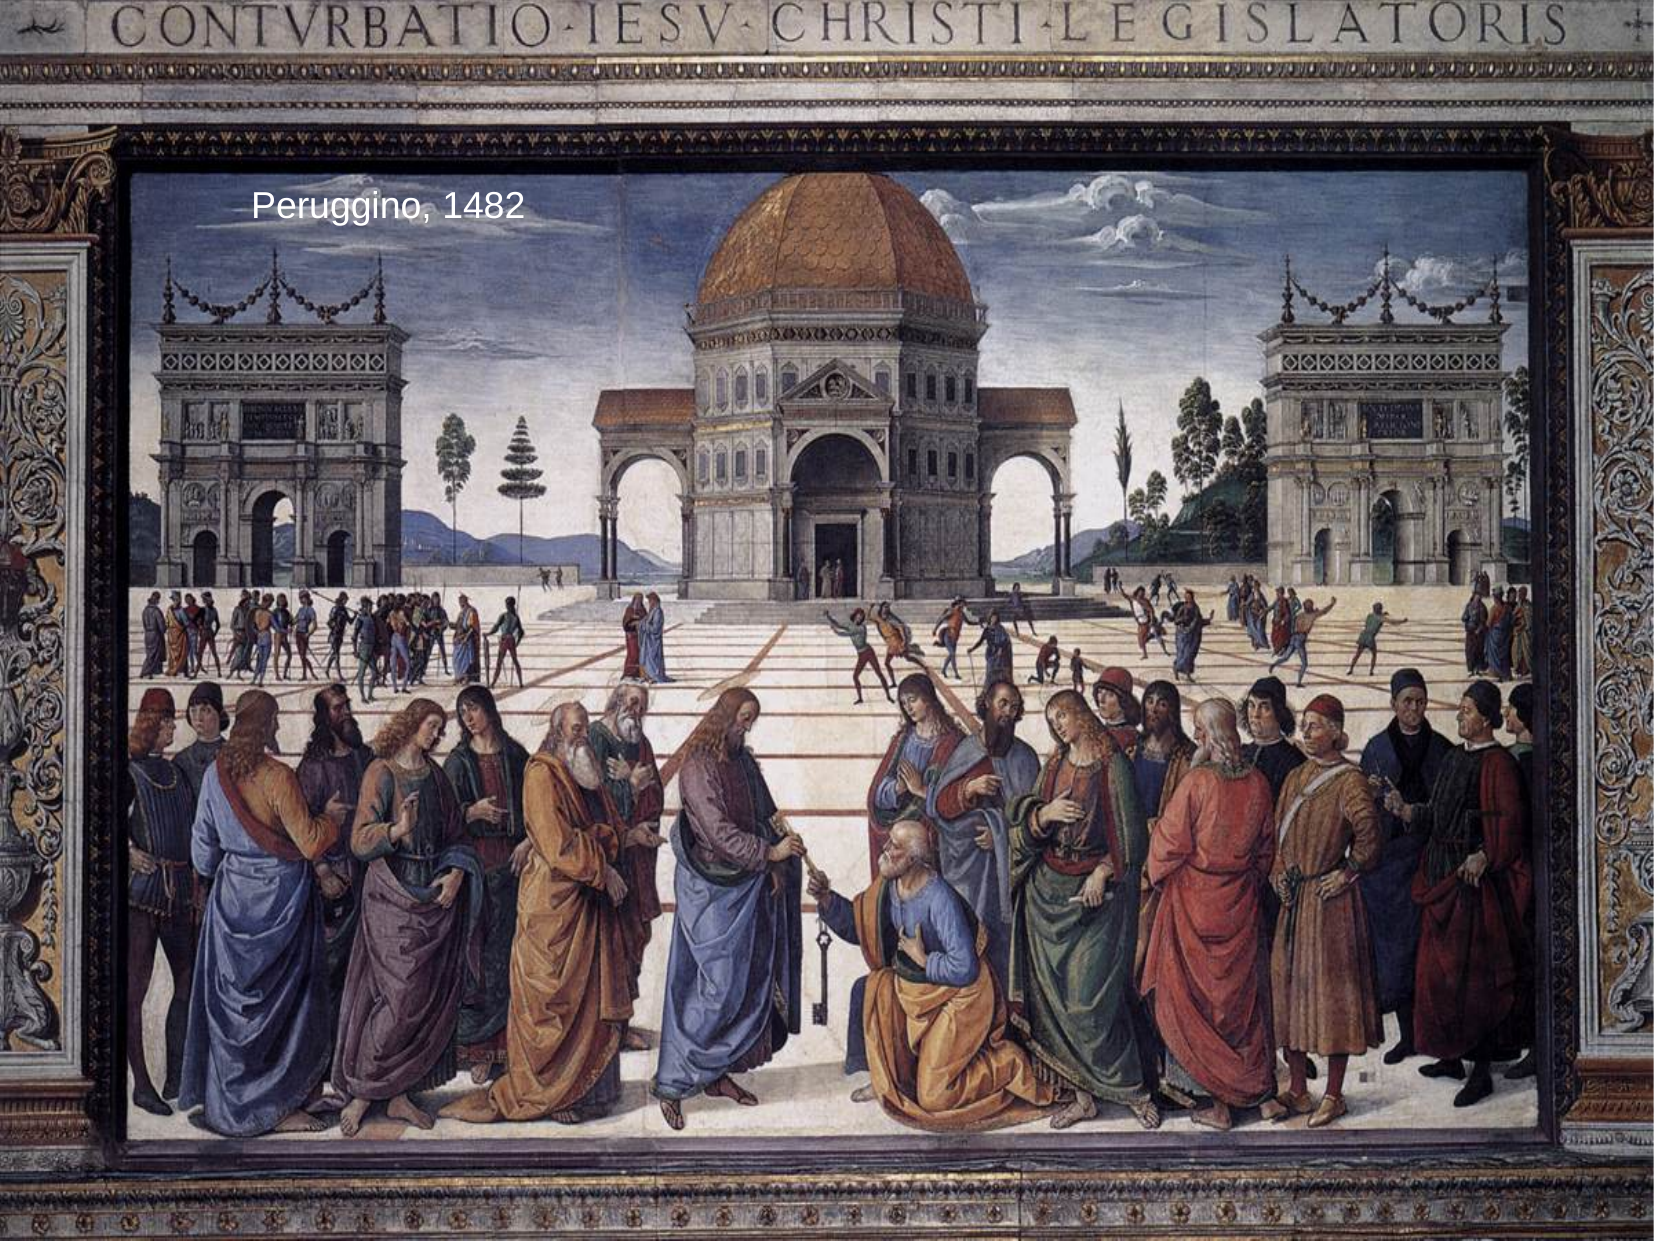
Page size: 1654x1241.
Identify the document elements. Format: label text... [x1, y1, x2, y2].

text_box Peruggino, 1482 [236, 177, 542, 234]
picture [0, 0, 1654, 1241]
